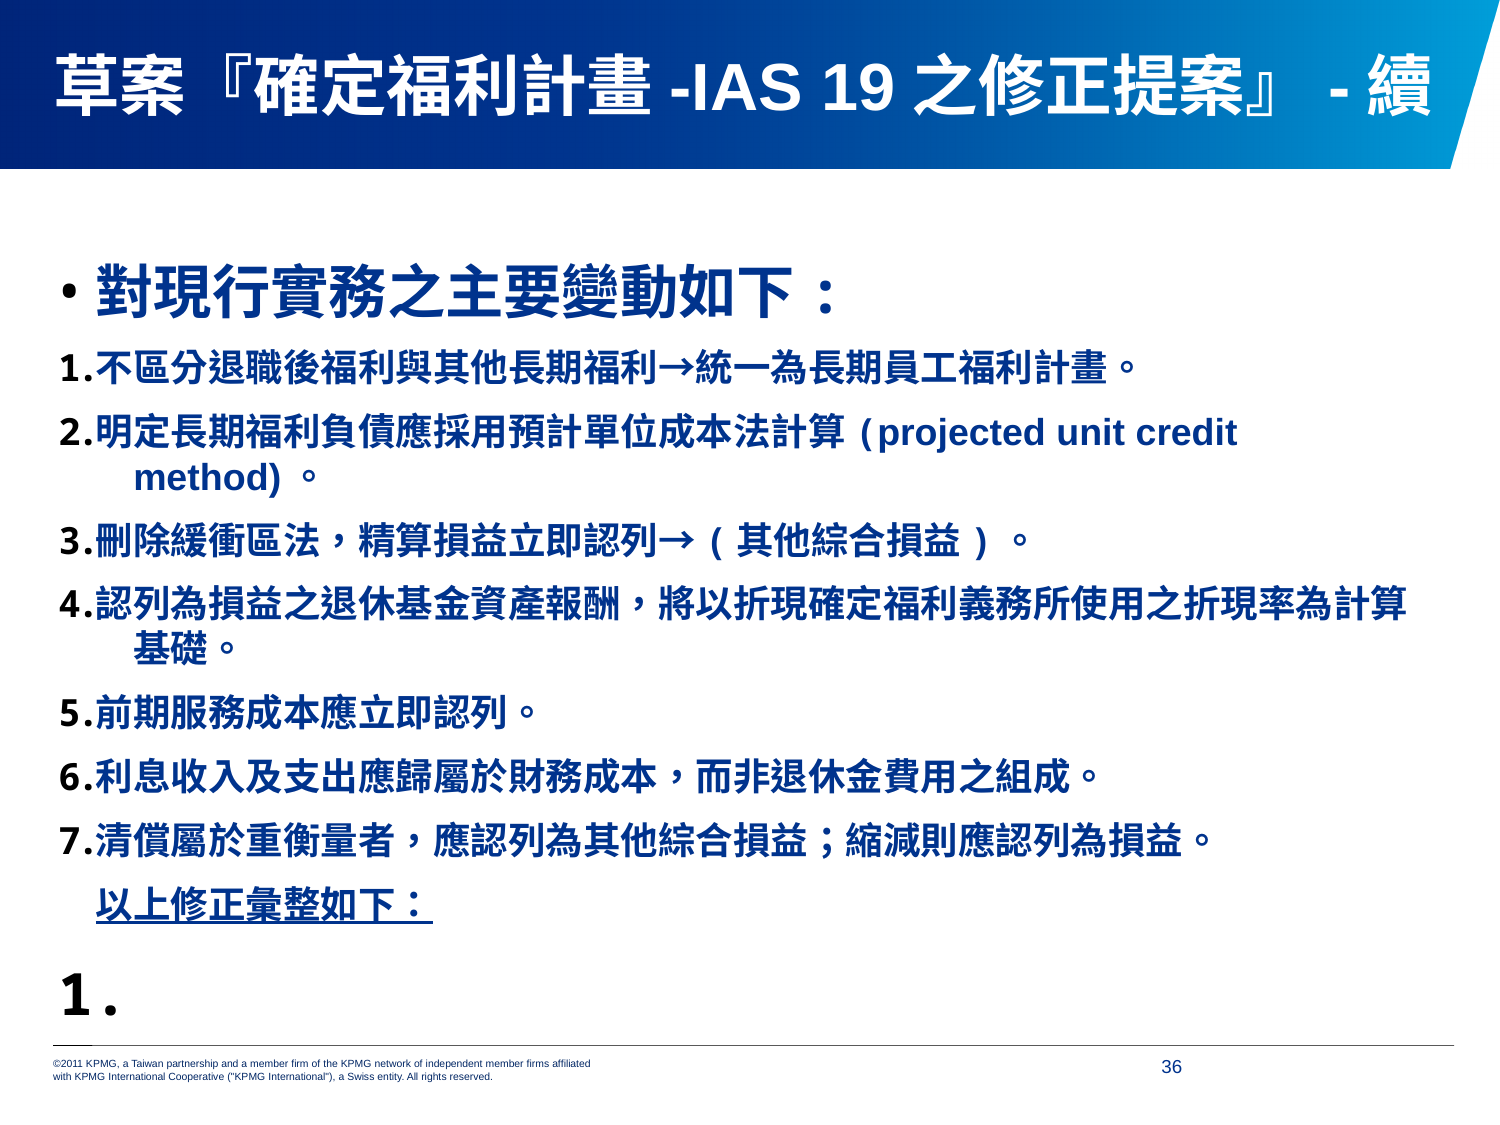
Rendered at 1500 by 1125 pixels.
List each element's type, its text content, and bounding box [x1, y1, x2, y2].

list 對現行實務之主要變動如下: 不區分退職後福利與其他長期福利→統一為長期員工福利計畫。 明定長期福利負債應採用預計單位成本法計算(projected unit credit method)。 刪除緩衝區法，精算損益立即認列→(其他綜合損益)。 認列為損益之退休基金資產報酬，將以折現確定福利義務所使用之折現率為計算基礎。 前期服務成本應立即認列。 利息收入及支出應歸屬於財務成本，而非退休金費用之組成。 清償屬於重衡量者，應認列為其他綜合損益；縮減則應認列為損益。 以上修正彙整如下： [58, 255, 1426, 1047]
text_box [1146, 1047, 1418, 1094]
title 草案『確定福利計畫-IAS 19之修正提案』-續 [53, 19, 1456, 149]
